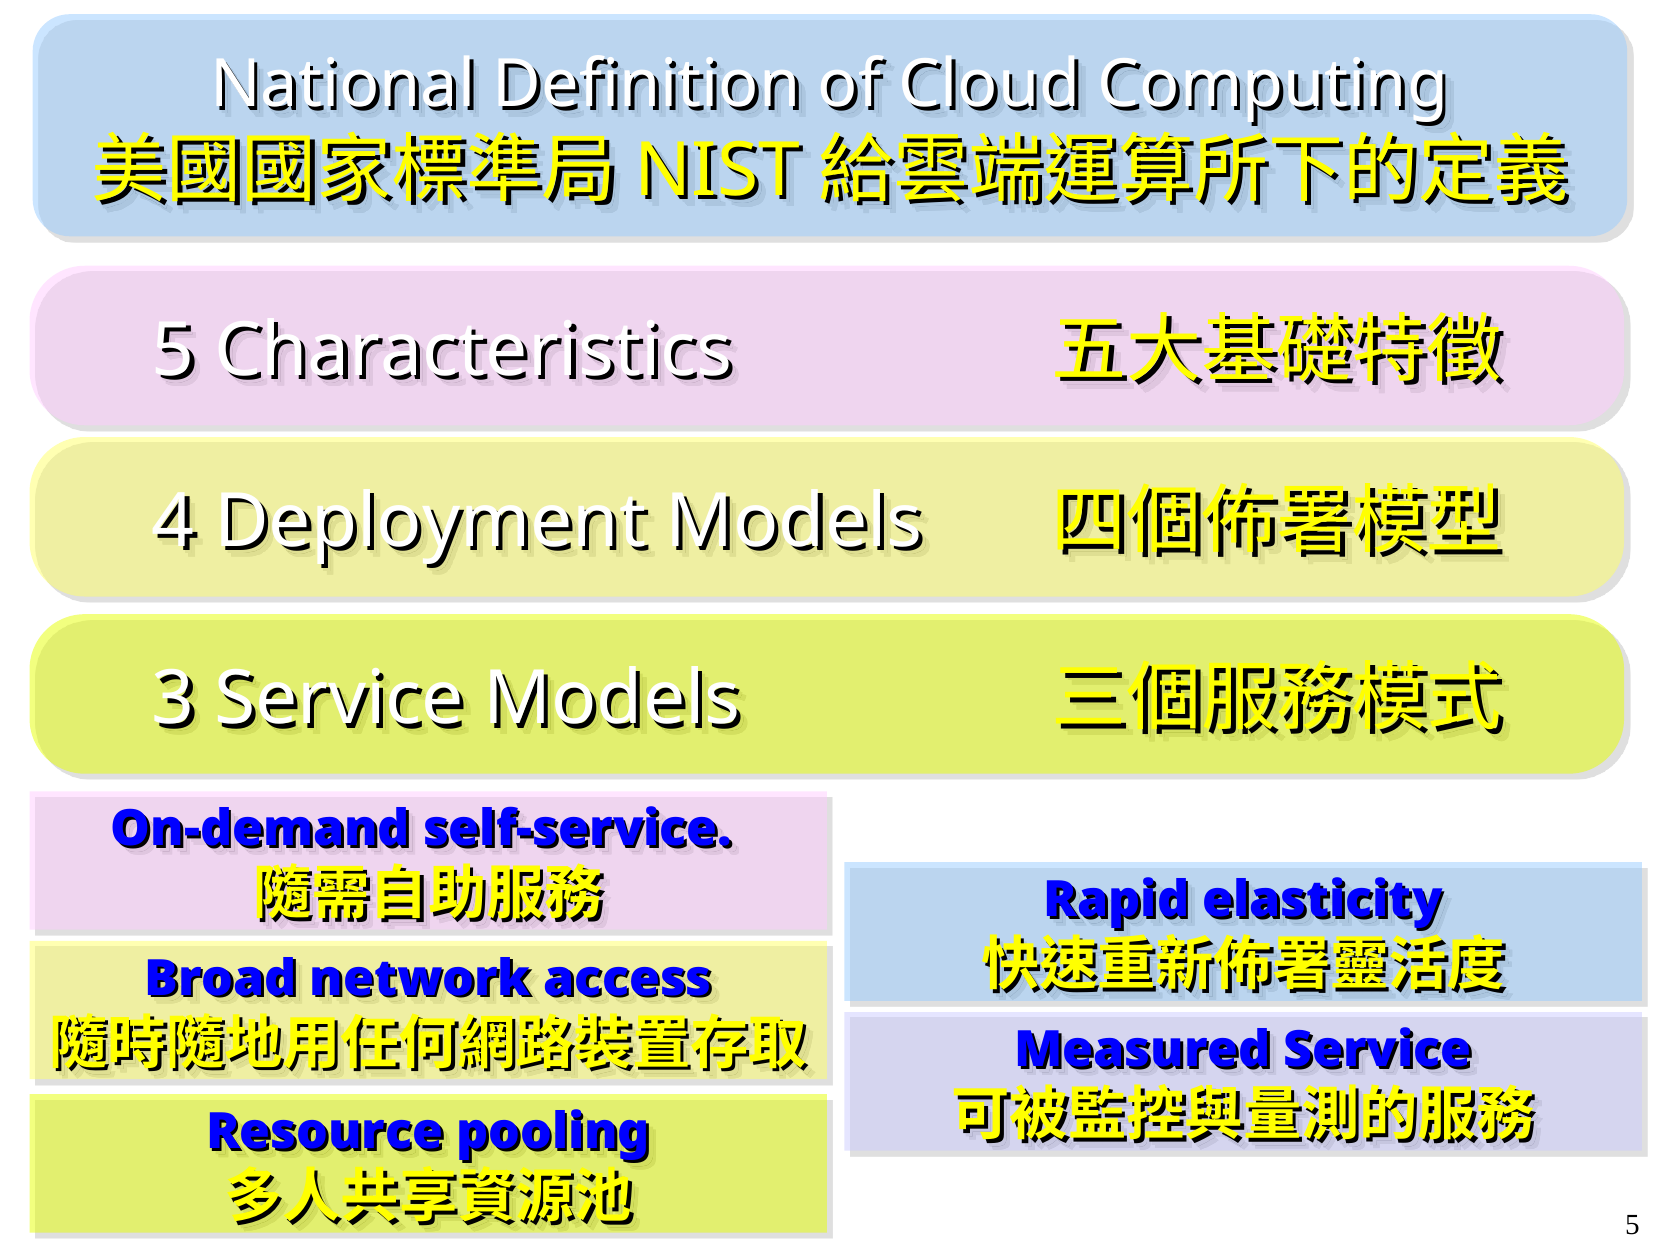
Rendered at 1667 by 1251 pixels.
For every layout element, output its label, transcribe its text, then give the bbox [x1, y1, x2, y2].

text_box Resource pooling 多人共享資源池 [29, 1094, 827, 1233]
text_box Rapid elasticity 快速重新佈署靈活度 [844, 862, 1642, 1001]
text_box 4 Deployment Models 四個佈署模型 [29, 437, 1625, 597]
text_box Measured Service 可被監控與量測的服務 [844, 1012, 1642, 1151]
text_box On-demand self-service. 隨需自助服務 [29, 791, 827, 930]
text_box Broad network access 隨時隨地用任何網路裝置存取 [29, 940, 827, 1080]
text_box 5 Characteristics 五大基礎特徵 [29, 265, 1625, 426]
text_box 3 Service Models 三個服務模式 [29, 614, 1625, 774]
text_box National Definition of Cloud Computing 美國國家標準局NIST給雲端運算所下的定義 [32, 14, 1628, 237]
